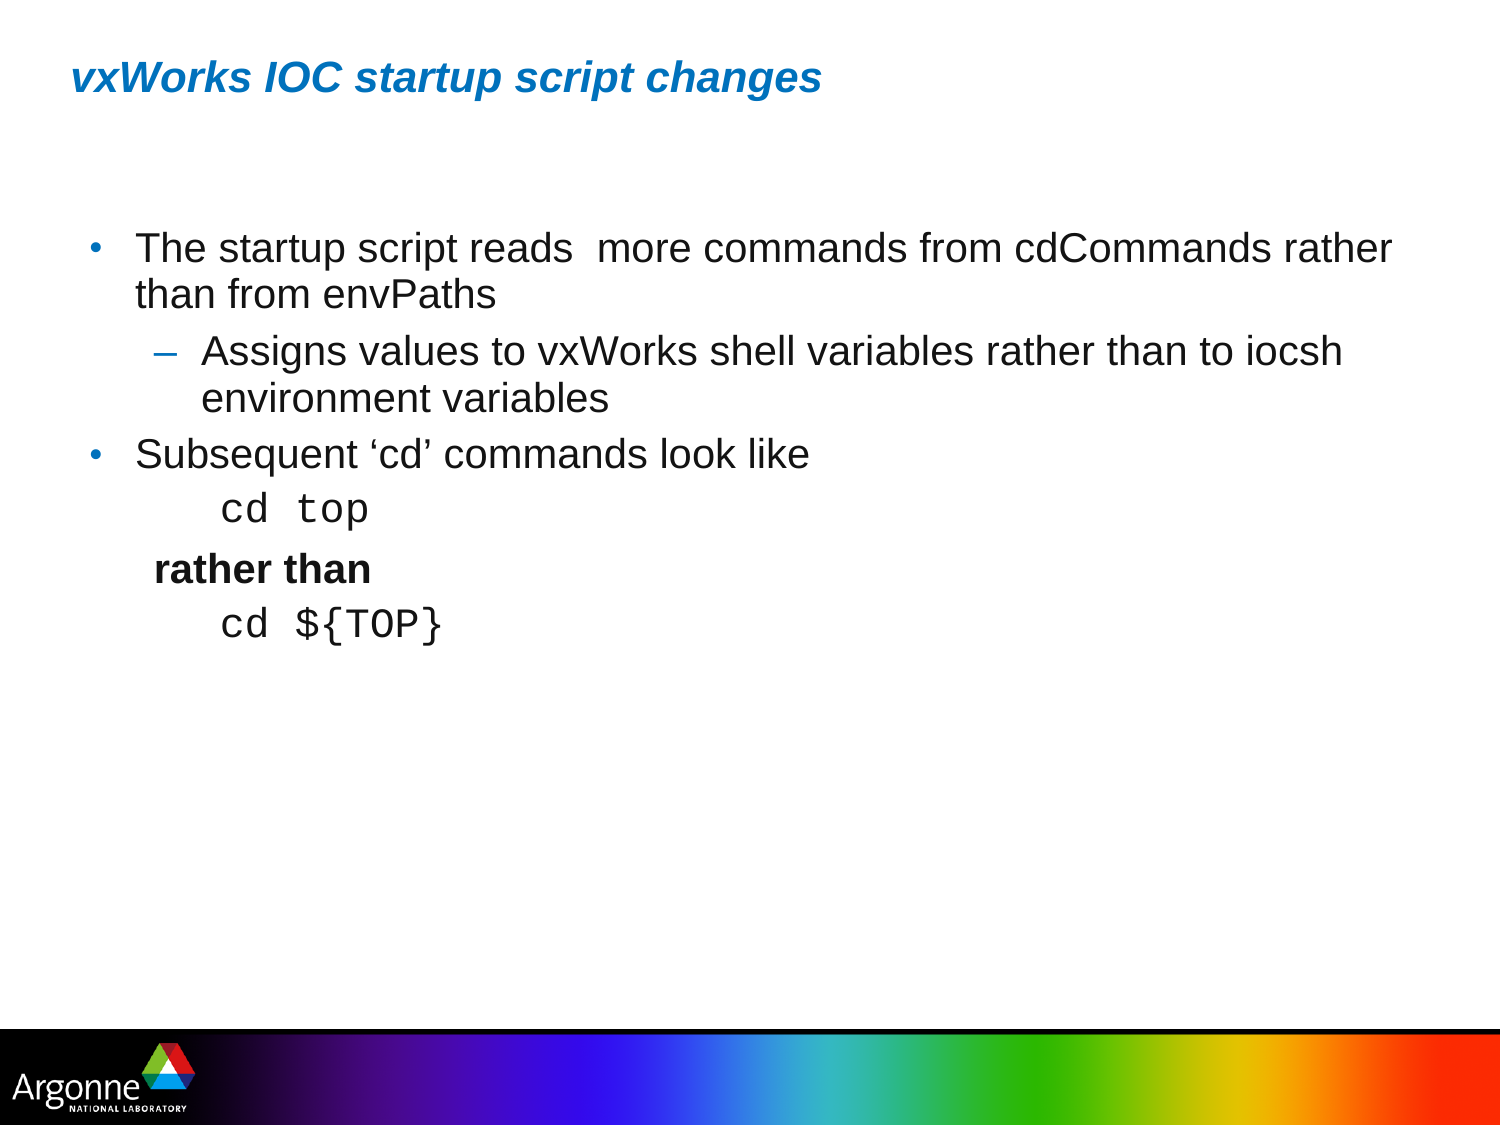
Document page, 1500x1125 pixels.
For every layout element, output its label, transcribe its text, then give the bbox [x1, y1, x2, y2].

picture [0, 1029, 1500, 1125]
list The startup script reads more commands from cdCommands rather than from envPaths Assigns values to vxWorks shell variables rather than to iocsh environment variables Subsequent ‘cd’ commands look like cd top rather than cd ${TOP} [73, 216, 1424, 810]
title vxWorks IOC startup script changes [55, 57, 1361, 113]
